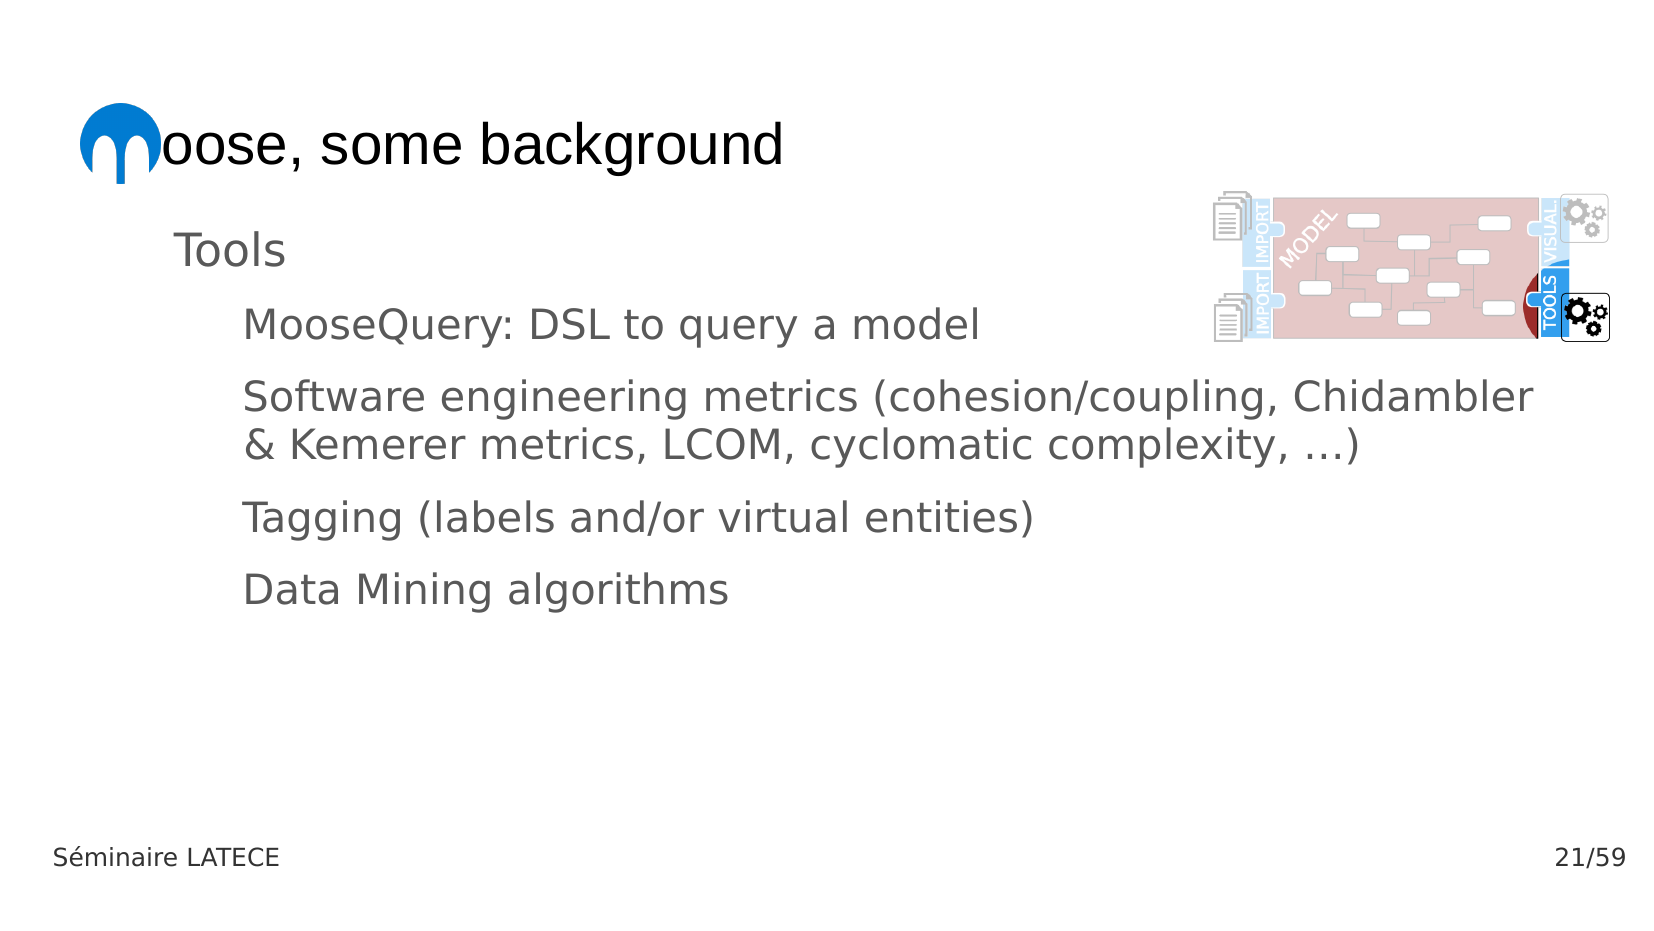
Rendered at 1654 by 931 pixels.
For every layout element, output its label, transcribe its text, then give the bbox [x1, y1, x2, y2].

list Tools MooseQuery: DSL to query a model Software engineering metrics (cohesion/coupling, Chidambler & Kemerer metrics, LCOM, cyclomatic complexity, …) Tagging (labels and/or virtual entities) Data Mining algorithms [157, 223, 1578, 797]
picture [80, 103, 161, 184]
picture [1208, 191, 1610, 342]
title oose, some background [80, 97, 1479, 192]
